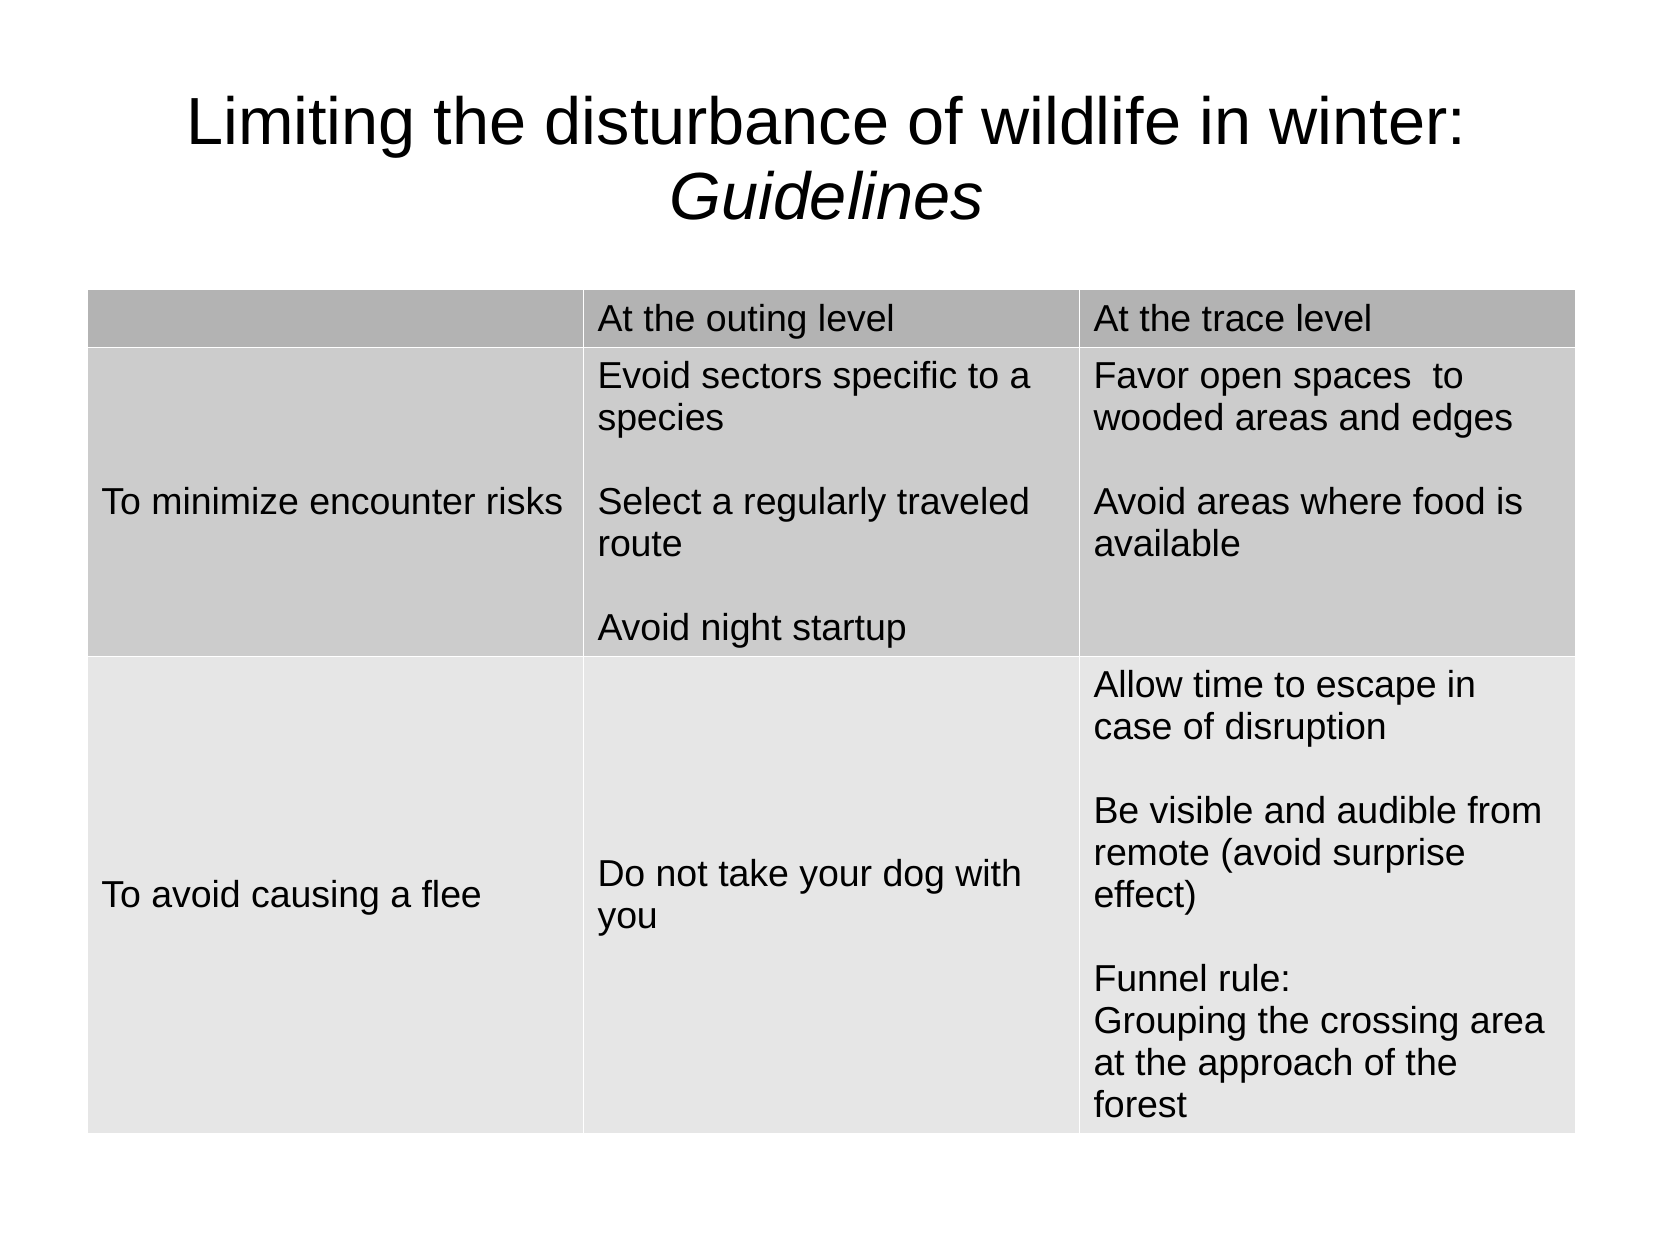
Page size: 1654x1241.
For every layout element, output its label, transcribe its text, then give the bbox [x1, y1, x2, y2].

table_cell To minimize encounter risks [88, 348, 583, 656]
table_cell Allow time to escape in case of disruption Be visible and audible from remote (avoid surprise effect) Funnel rule: Grouping the crossing area at the approach of the forest [1080, 657, 1575, 1133]
table_header At the outing level [584, 290, 1079, 347]
table_cell Do not take your dog with you [584, 657, 1079, 1133]
table_header At the trace level [1080, 290, 1575, 347]
table_cell Evoid sectors specific to a species Select a regularly traveled route Avoid night startup [584, 348, 1079, 656]
table_header [88, 290, 583, 347]
table_cell Favor open spaces to wooded areas and edges Avoid areas where food is available [1080, 348, 1575, 656]
table_cell To avoid causing a flee [88, 657, 583, 1133]
title Limiting the disturbance of wildlife in winter: Guidelines [82, 55, 1571, 263]
